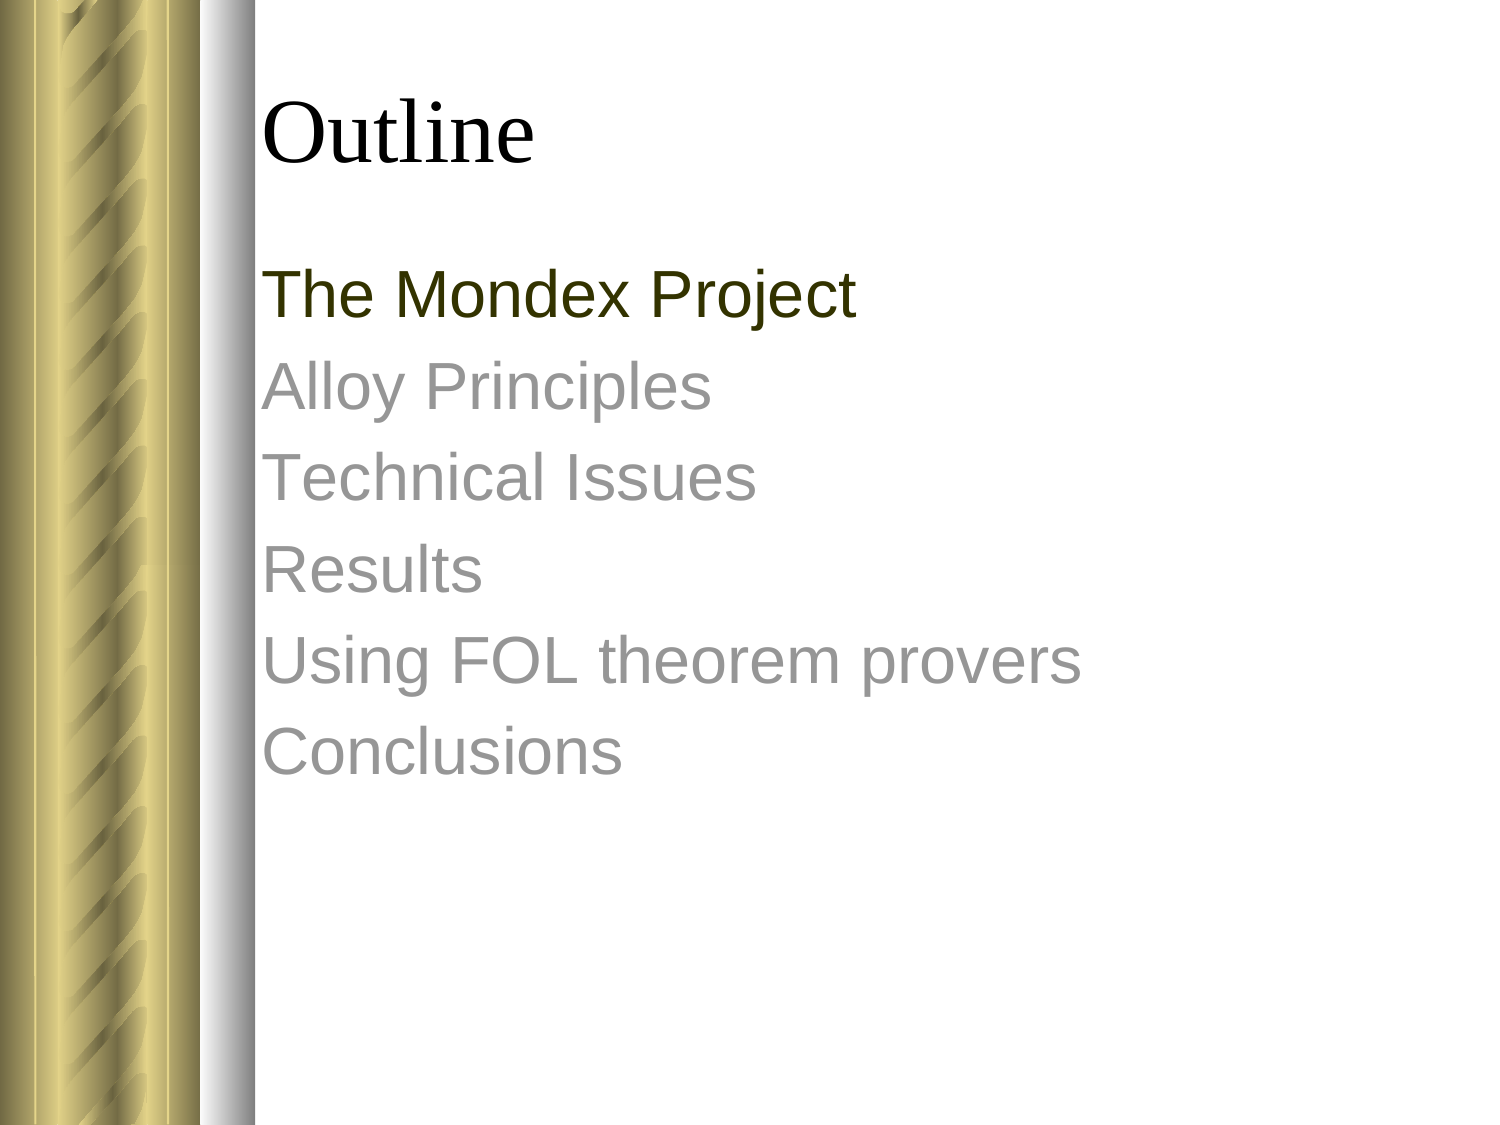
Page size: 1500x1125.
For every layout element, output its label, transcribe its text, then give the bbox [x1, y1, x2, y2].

list The Mondex Project Alloy Principles Technical Issues Results Using FOL theorem provers Conclusions [246, 249, 1476, 945]
title Outline [246, 37, 1476, 225]
